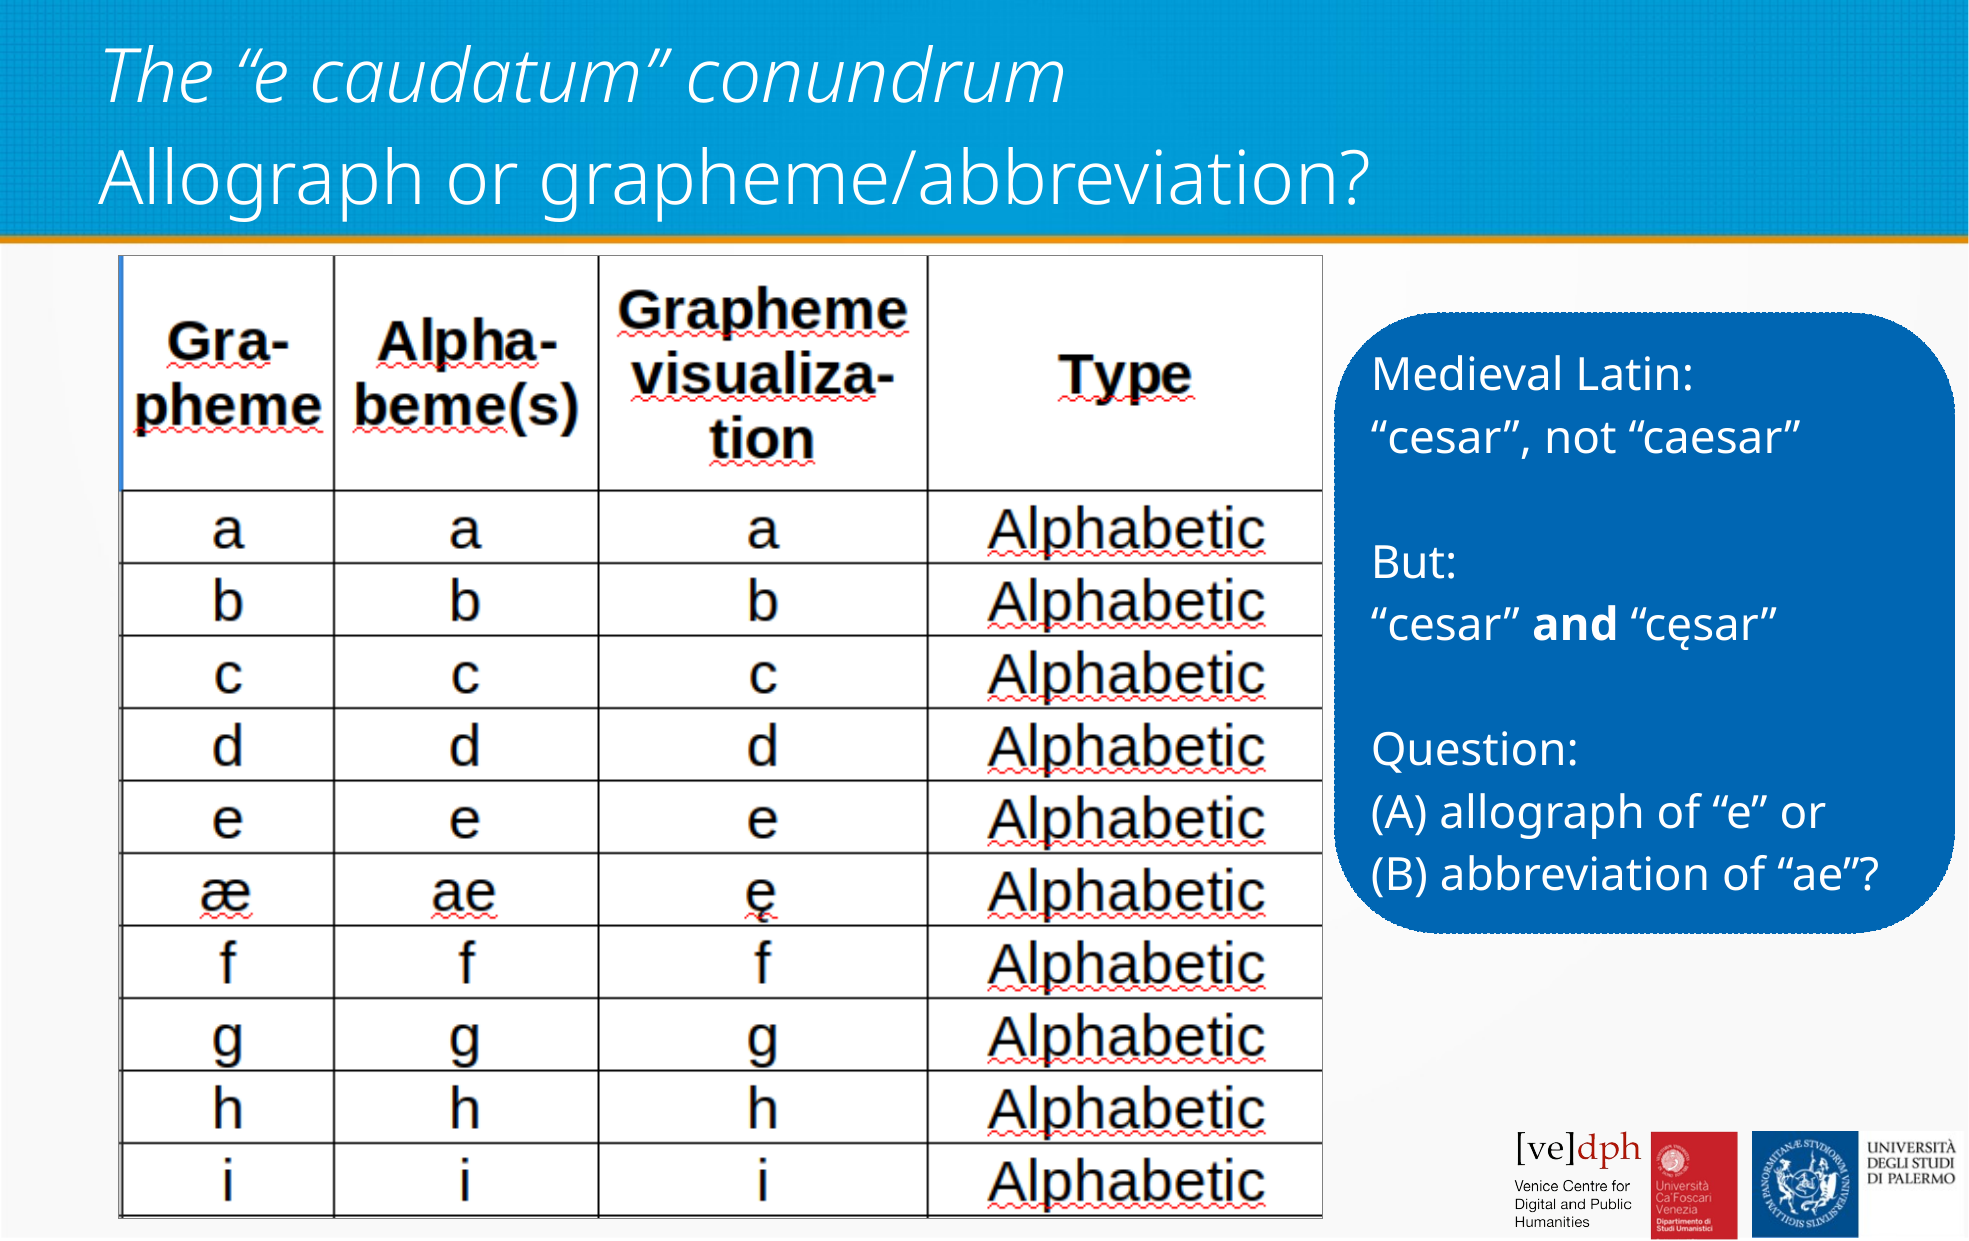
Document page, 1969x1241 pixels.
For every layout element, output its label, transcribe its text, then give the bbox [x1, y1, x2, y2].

picture [0, 233, 1969, 1241]
text_box Medieval Latin: “cesar”, not “caesar” But: “cesar” and “cęsar” Question: (A) allograph of “e” or (B) abbreviation of “ae”? [1334, 312, 1955, 934]
title The “e caudatum” conundrum Allograph or grapheme/abbreviation? [98, 19, 1870, 227]
